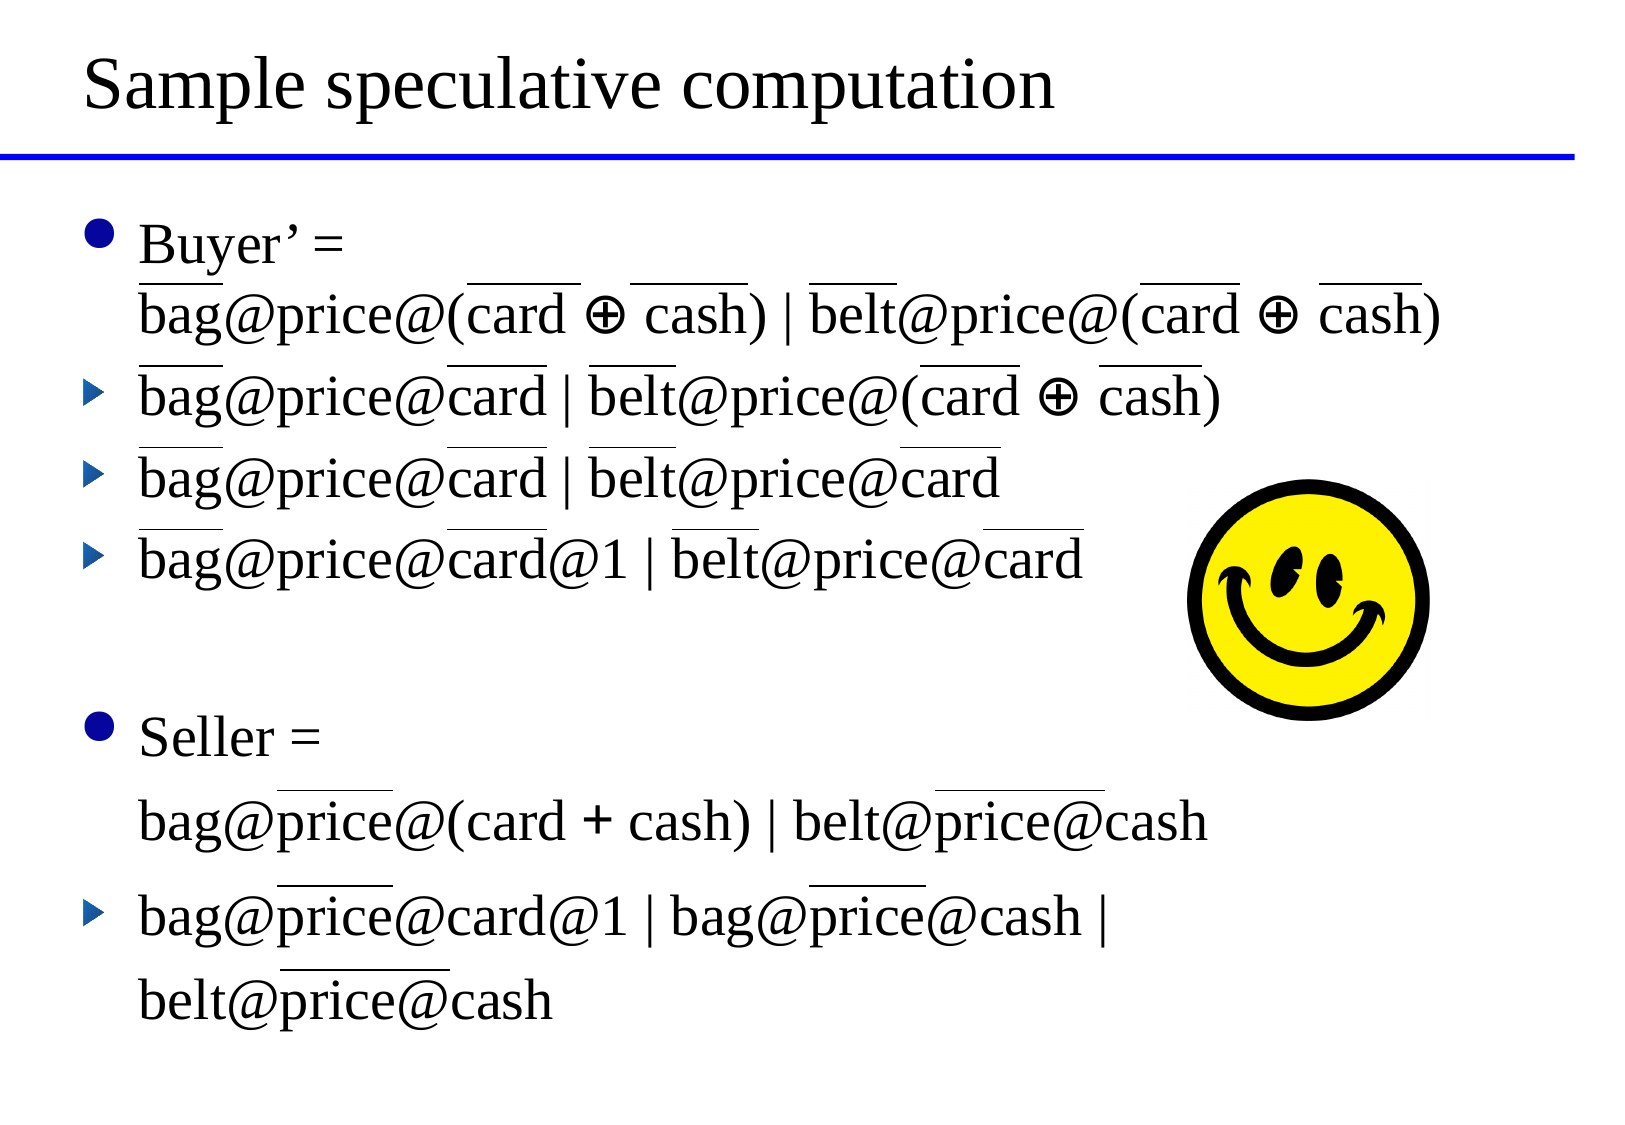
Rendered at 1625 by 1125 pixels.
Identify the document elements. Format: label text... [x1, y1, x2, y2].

picture [1187, 479, 1430, 721]
list Buyer’ = bag@price@(card ⊕ cash) | belt@price@(card ⊕ cash) bag@price@card | belt@price@(card ⊕ cash) bag@price@card | belt@price@card bag@price@card@1 | belt@price@card Seller = bag@price@(card + cash) | belt@price@cash bag@price@card@1 | bag@price@cash | belt@price@cash [67, 198, 1478, 1061]
title Sample speculative computation [67, 27, 1544, 131]
